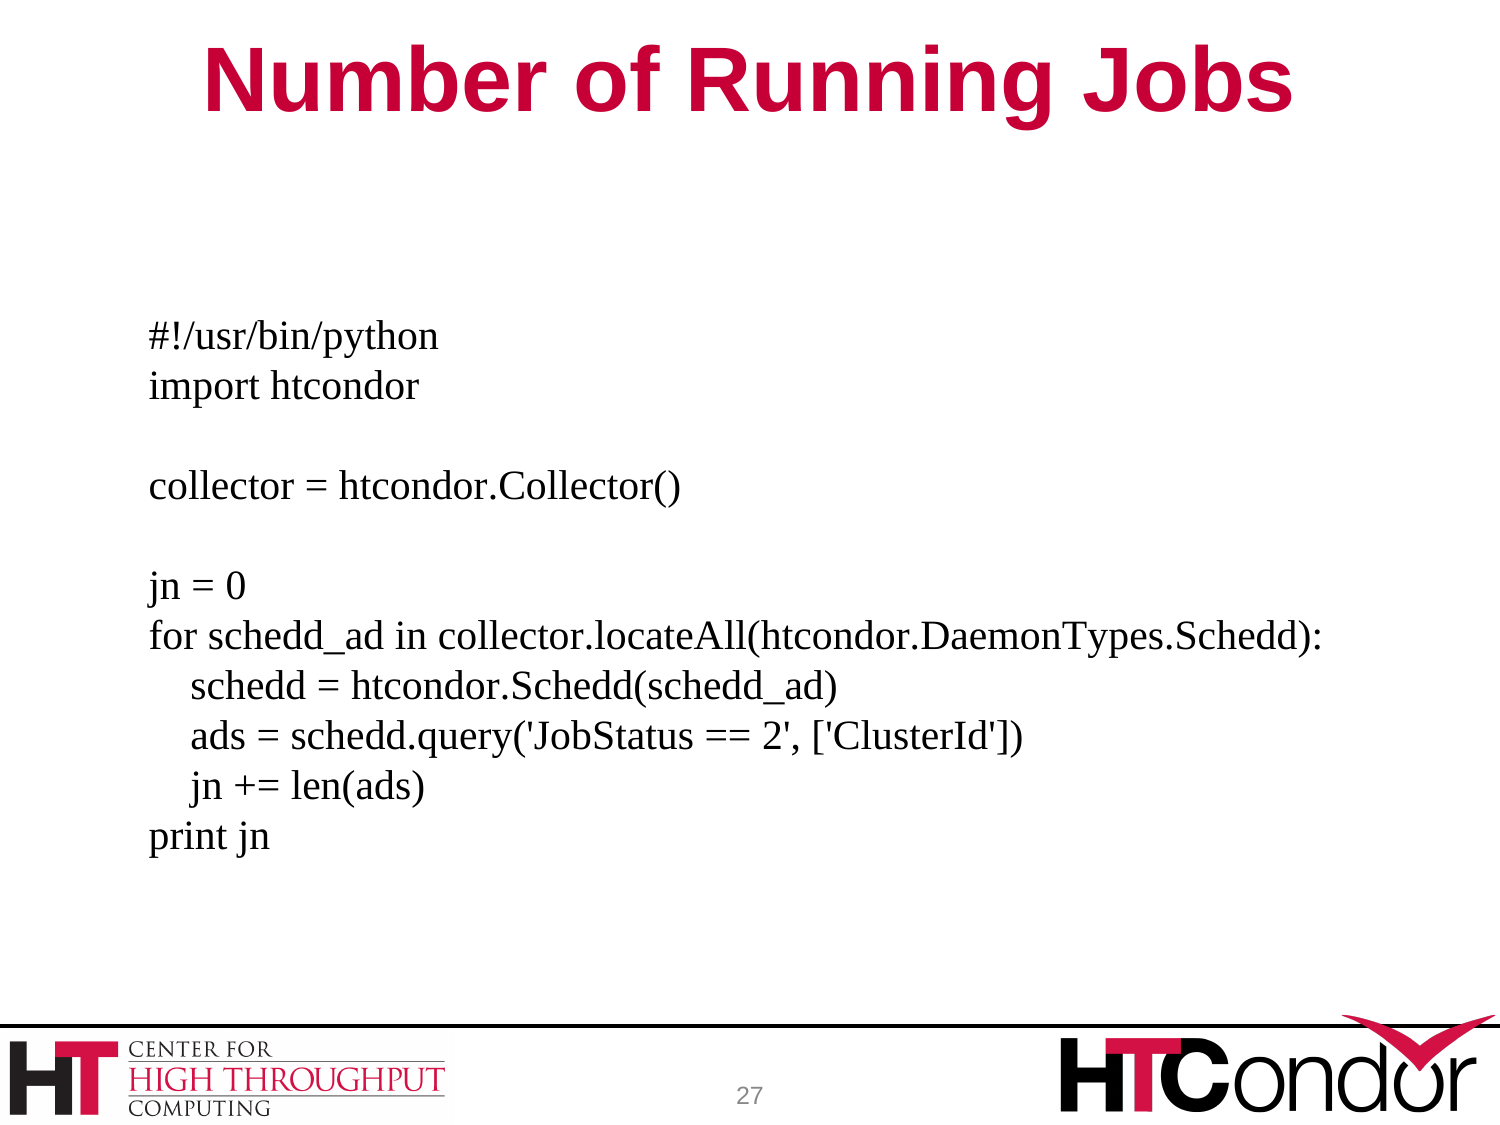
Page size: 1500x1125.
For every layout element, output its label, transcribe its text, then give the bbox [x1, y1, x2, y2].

text_box <number> [575, 1065, 926, 1125]
picture [0, 1029, 454, 1125]
title Number of Running Jobs [0, 0, 1500, 150]
text_box #!/usr/bin/python import htcondor collector = htcondor.Collector() jn = 0 for schedd_ad in collector.locateAll(htcondor.DaemonTypes.Schedd): schedd = htcondor.Schedd(schedd_ad) ads = schedd.query('JobStatus == 2', ['ClusterId']) jn += len(ads) print jn [133, 299, 1388, 961]
picture [1055, 1014, 1500, 1119]
